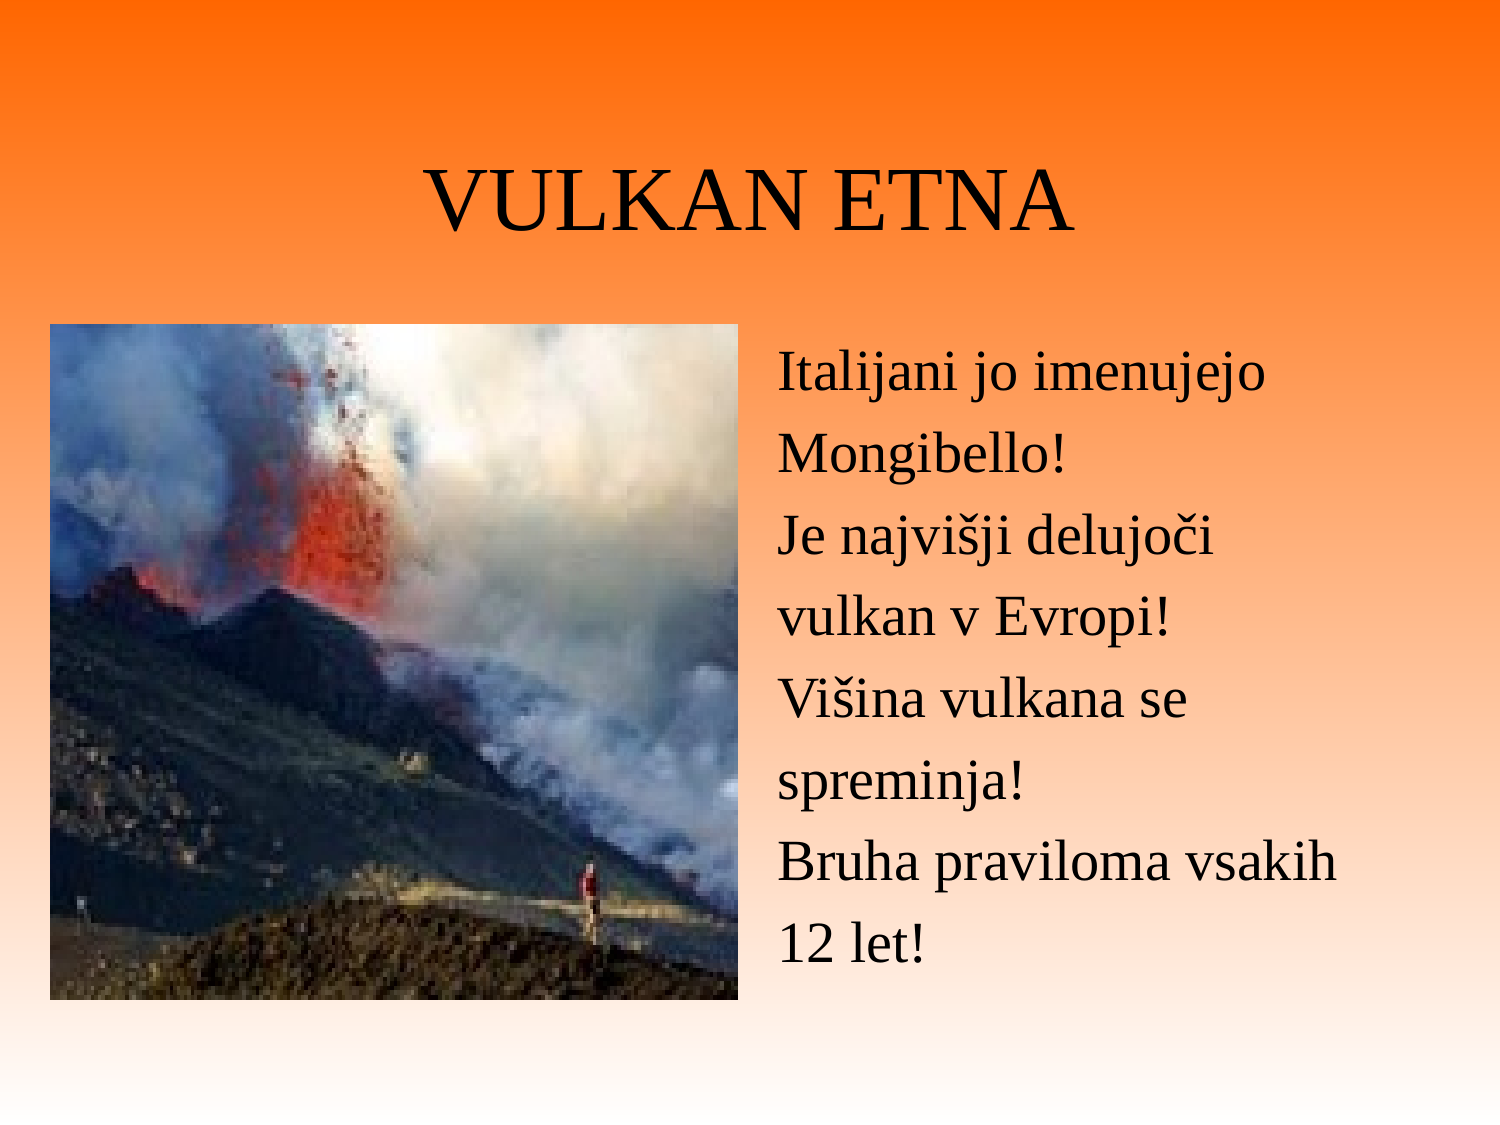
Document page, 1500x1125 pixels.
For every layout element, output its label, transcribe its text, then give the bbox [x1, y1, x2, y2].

title VULKAN ETNA [112, 99, 1388, 288]
list Italijani jo imenujejo Mongibello! Je najvišji delujoči vulkan v Evropi! Višina vulkana se spreminja! Bruha praviloma vsakih 12 let! [762, 324, 1388, 1000]
picture [50, 324, 738, 1000]
